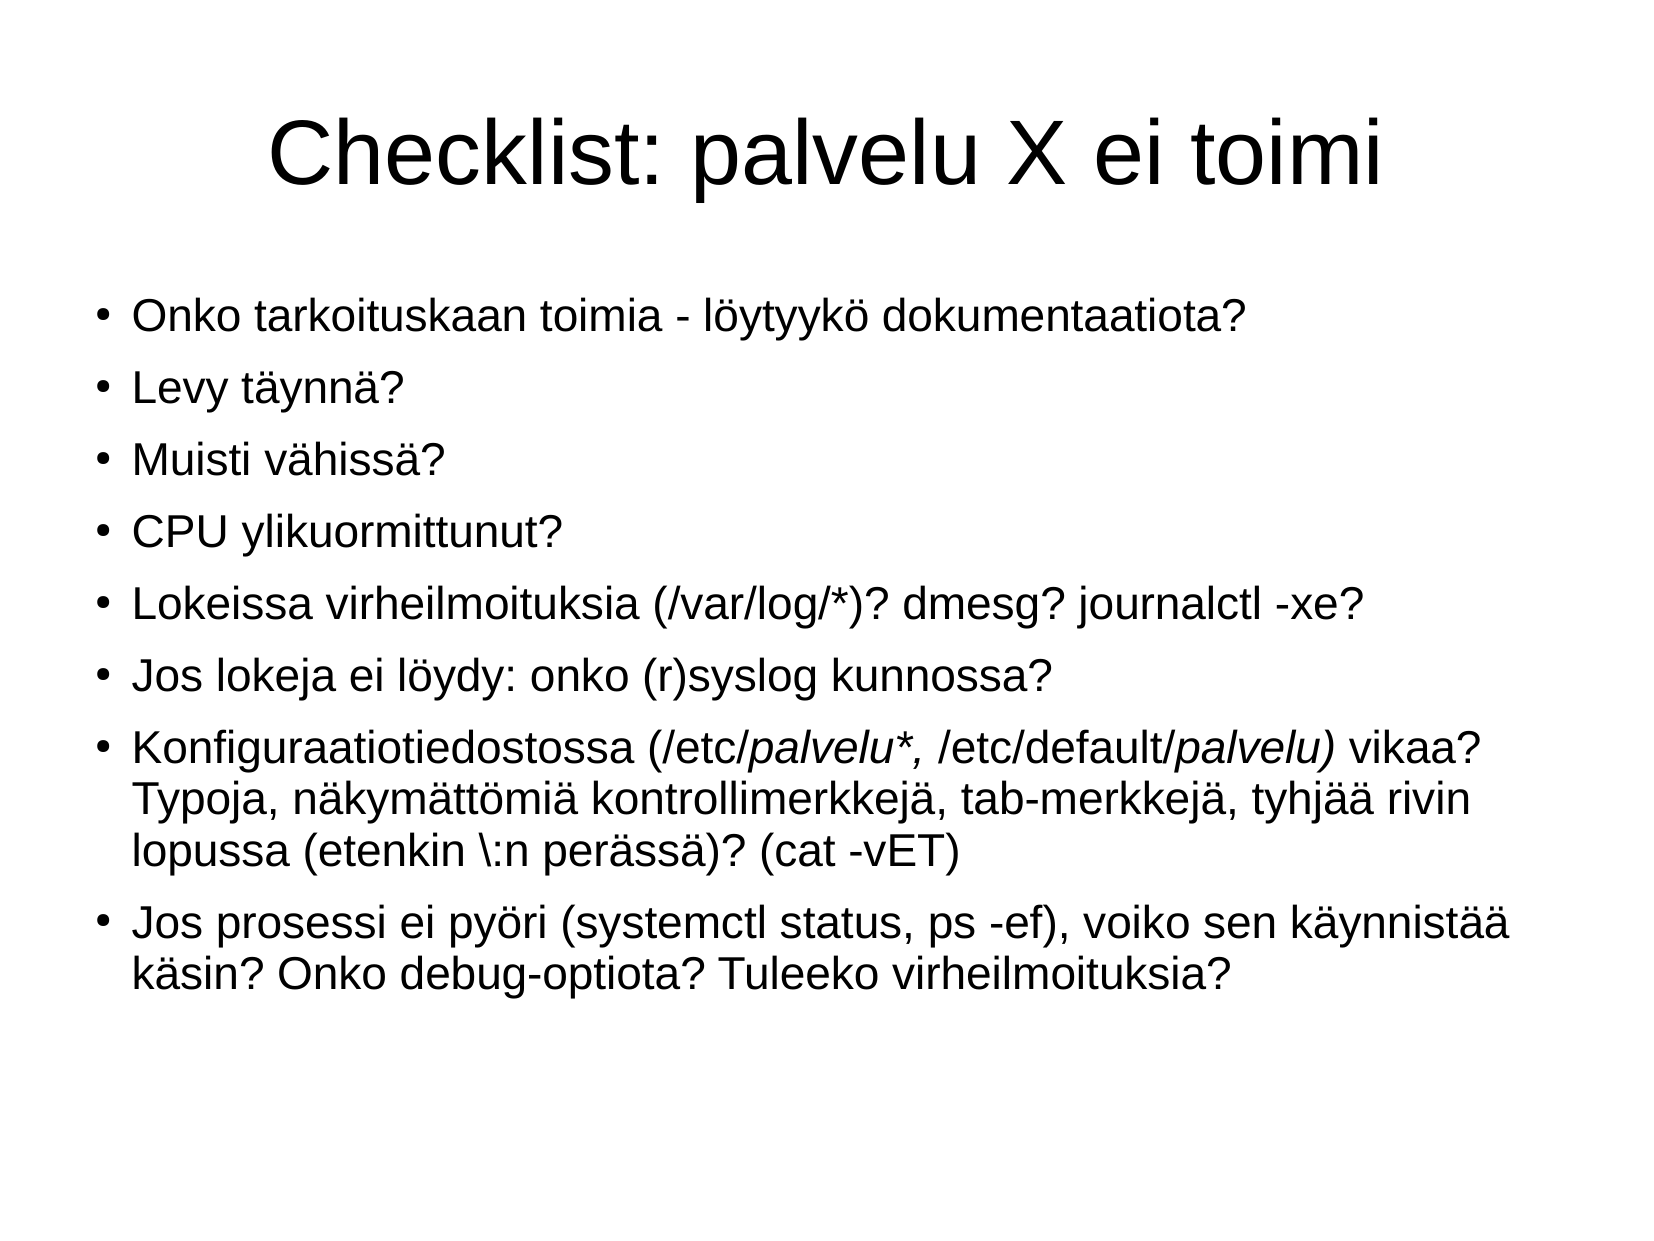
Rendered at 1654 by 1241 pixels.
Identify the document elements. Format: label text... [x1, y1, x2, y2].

title Checklist: palvelu X ei toimi [82, 49, 1571, 257]
list Onko tarkoituskaan toimia - löytyykö dokumentaatiota? Levy täynnä? Muisti vähissä? CPU ylikuormittunut? Lokeissa virheilmoituksia (/var/log/*)? dmesg? journalctl -xe? Jos lokeja ei löydy: onko (r)syslog kunnossa? Konfiguraatiotiedostossa (/etc/palvelu*, /etc/default/palvelu) vikaa? Typoja, näkymättömiä kontrollimerkkejä, tab-merkkejä, tyhjää rivin lopussa (etenkin \:n perässä)? (cat -vET) Jos prosessi ei pyöri (systemctl status, ps -ef), voiko sen käynnistää käsin? Onko debug-optiota? Tuleeko virheilmoituksia? [82, 290, 1571, 1010]
